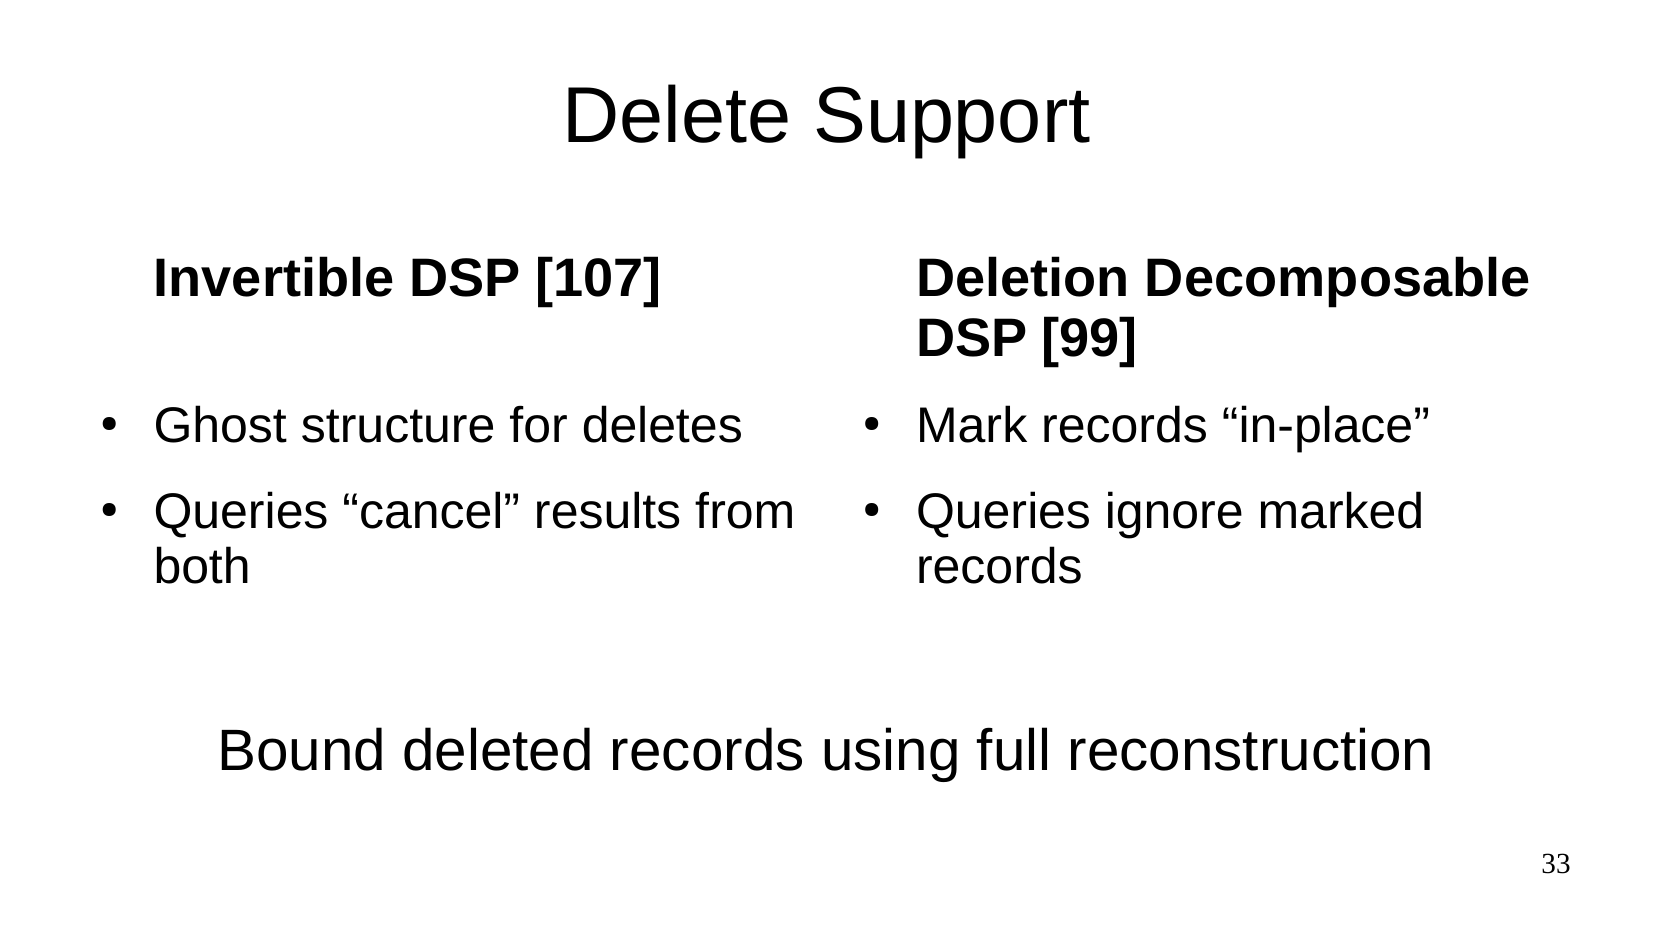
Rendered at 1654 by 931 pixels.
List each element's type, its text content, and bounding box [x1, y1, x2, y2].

text_box Bound deleted records using full reconstruction [202, 710, 1451, 791]
list Deletion Decomposable DSP [99] Mark records “in-place” Queries ignore marked records [845, 247, 1572, 855]
list Invertible DSP [107] Ghost structure for deletes Queries “cancel” results from both [82, 247, 809, 930]
title Delete Support [82, 37, 1571, 193]
